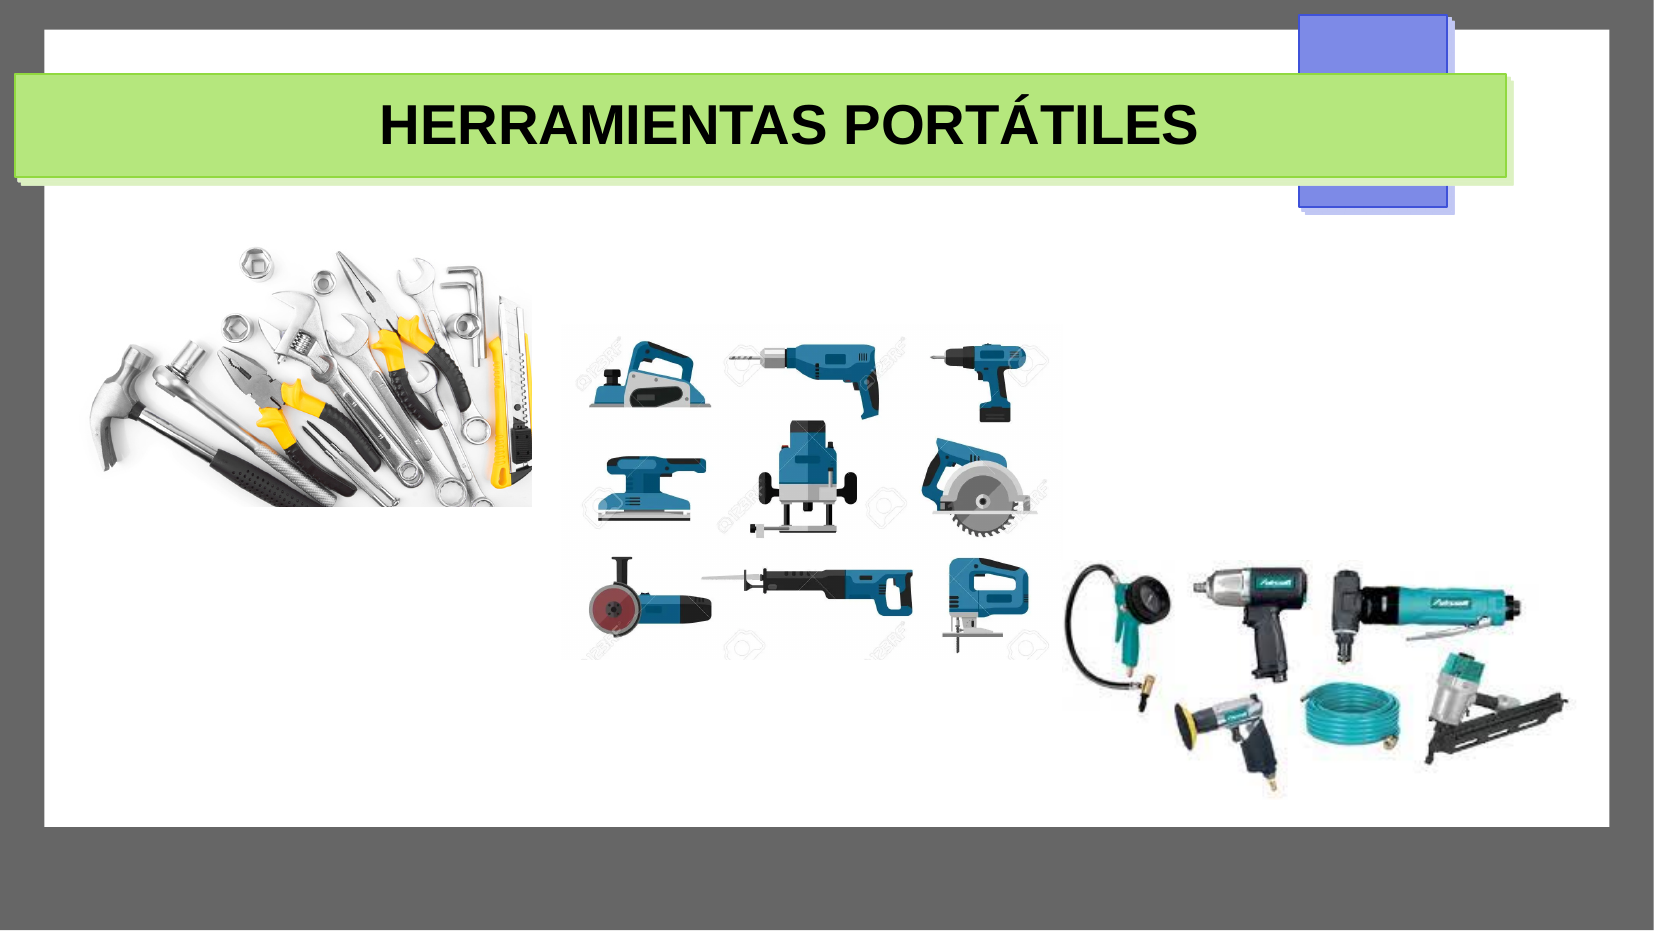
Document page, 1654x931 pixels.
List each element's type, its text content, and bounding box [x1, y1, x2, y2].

picture [59, 191, 532, 507]
picture [561, 324, 1578, 801]
title HERRAMIENTAS PORTÁTILES [88, 73, 1506, 178]
